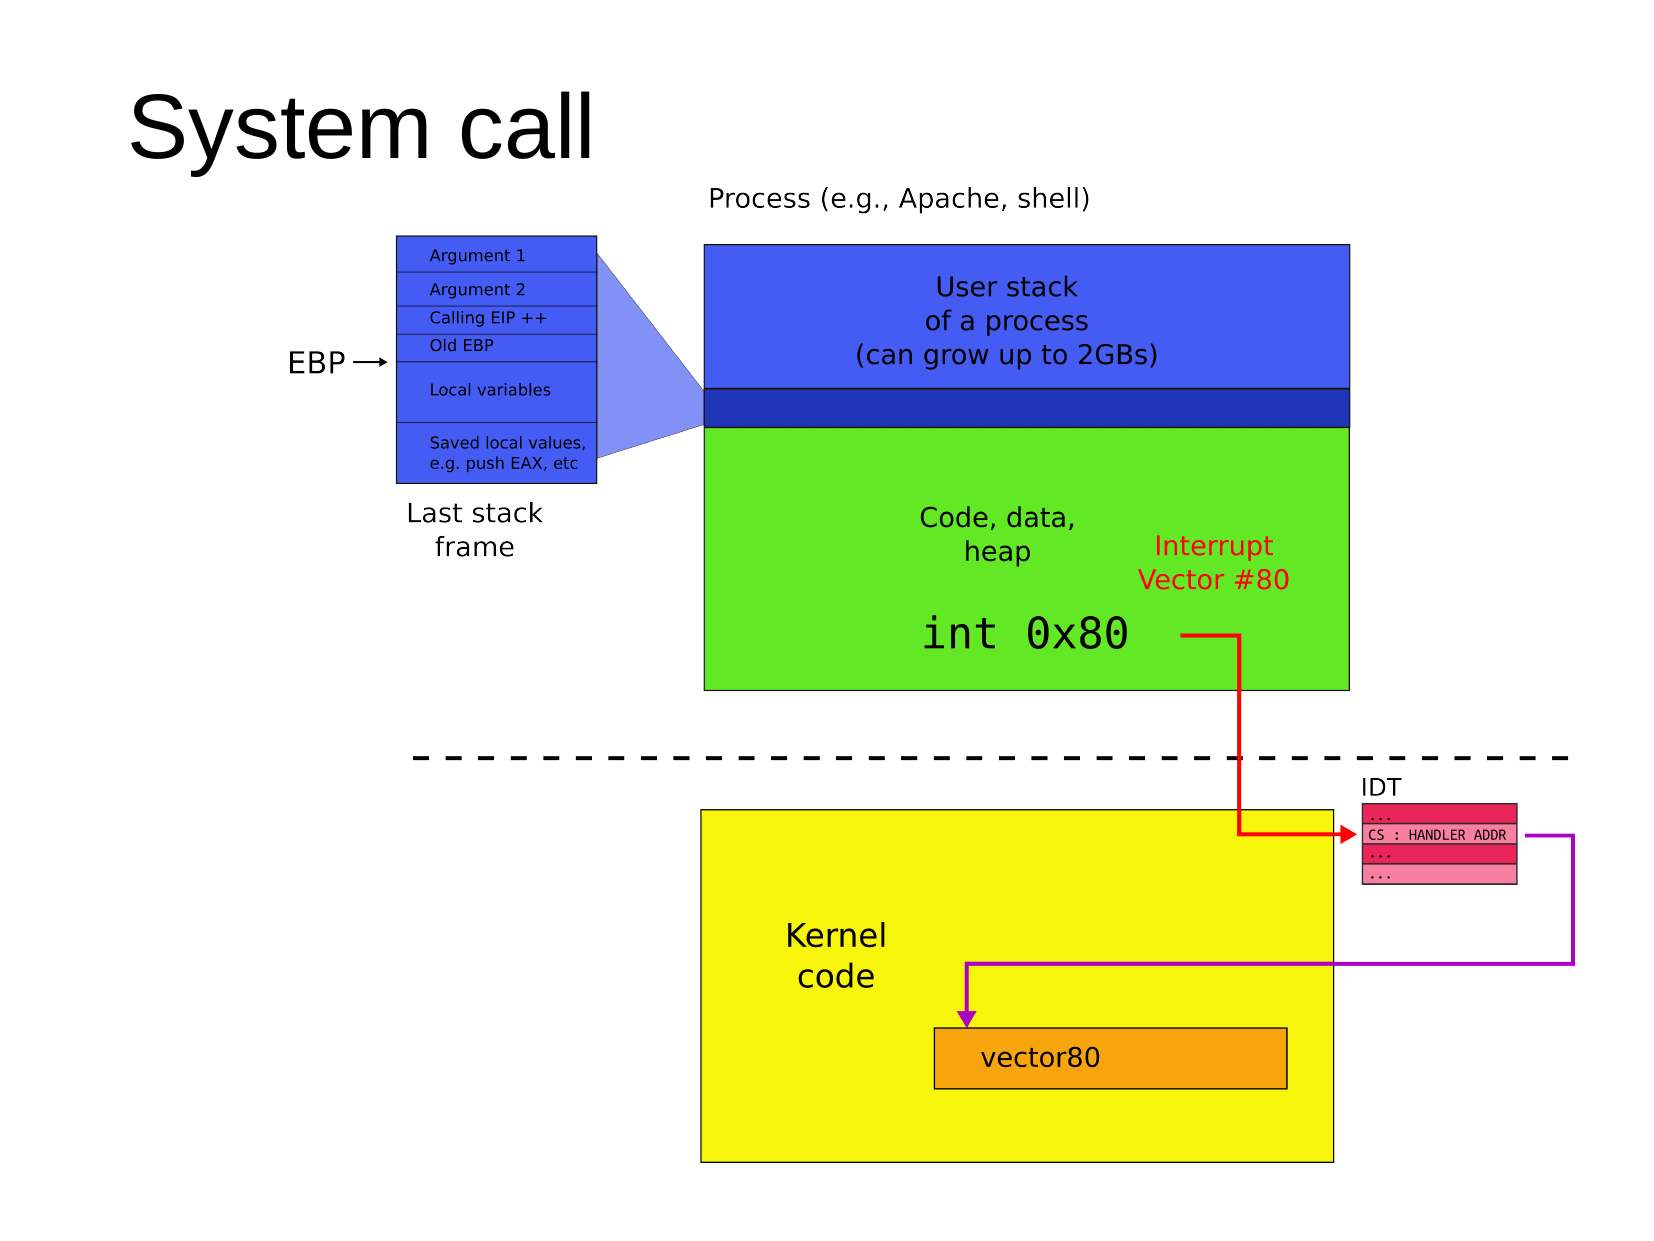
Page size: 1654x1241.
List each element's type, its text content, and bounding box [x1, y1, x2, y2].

title System call [11, 37, 713, 207]
picture [290, 187, 1575, 1163]
